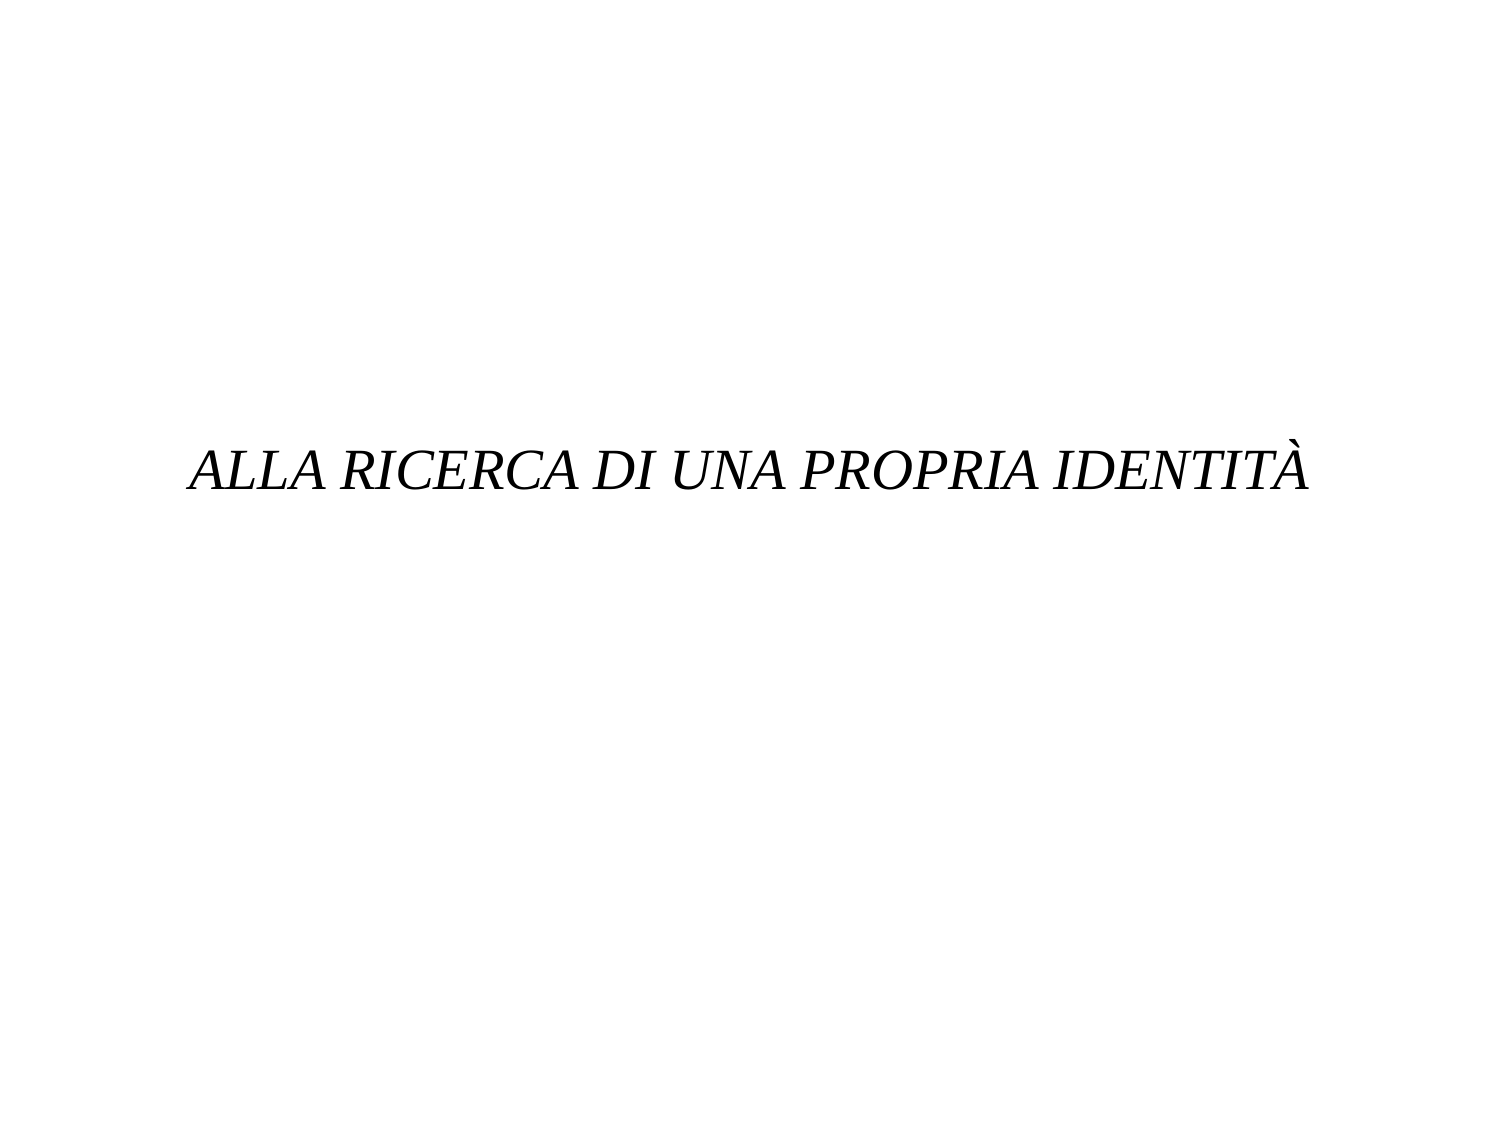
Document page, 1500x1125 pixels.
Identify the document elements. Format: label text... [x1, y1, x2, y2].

title ALLA RICERCA DI UNA PROPRIA IDENTITÀ [112, 349, 1388, 591]
